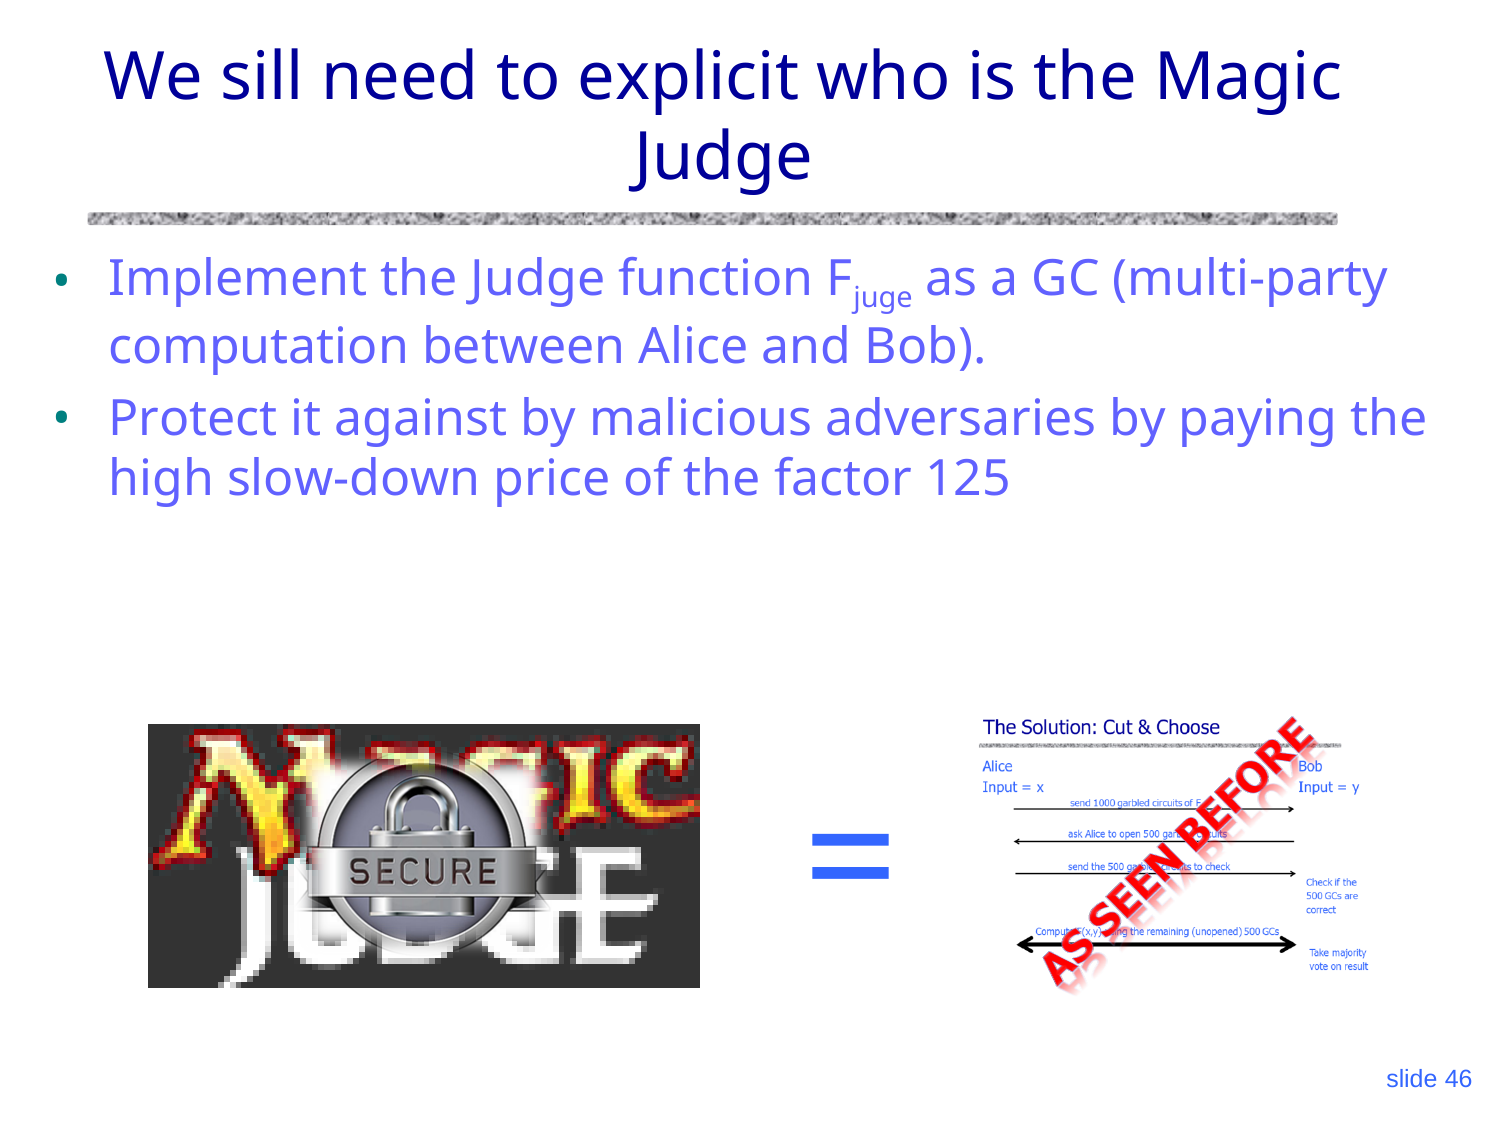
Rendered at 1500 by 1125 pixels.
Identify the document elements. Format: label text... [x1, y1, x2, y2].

text_box Implement the Judge function Fjuge as a GC (multi-party computation between Alice and Bob). Protect it against by malicious adversaries by paying the high slow-down price of the factor 125 [37, 237, 1448, 748]
text_box = [788, 741, 914, 957]
picture [87, 212, 1338, 226]
text_box slide <number> [1174, 1025, 1488, 1101]
picture [148, 724, 700, 988]
picture [972, 690, 1378, 1036]
title We sill need to explicit who is the Magic Judge [0, 25, 1448, 201]
